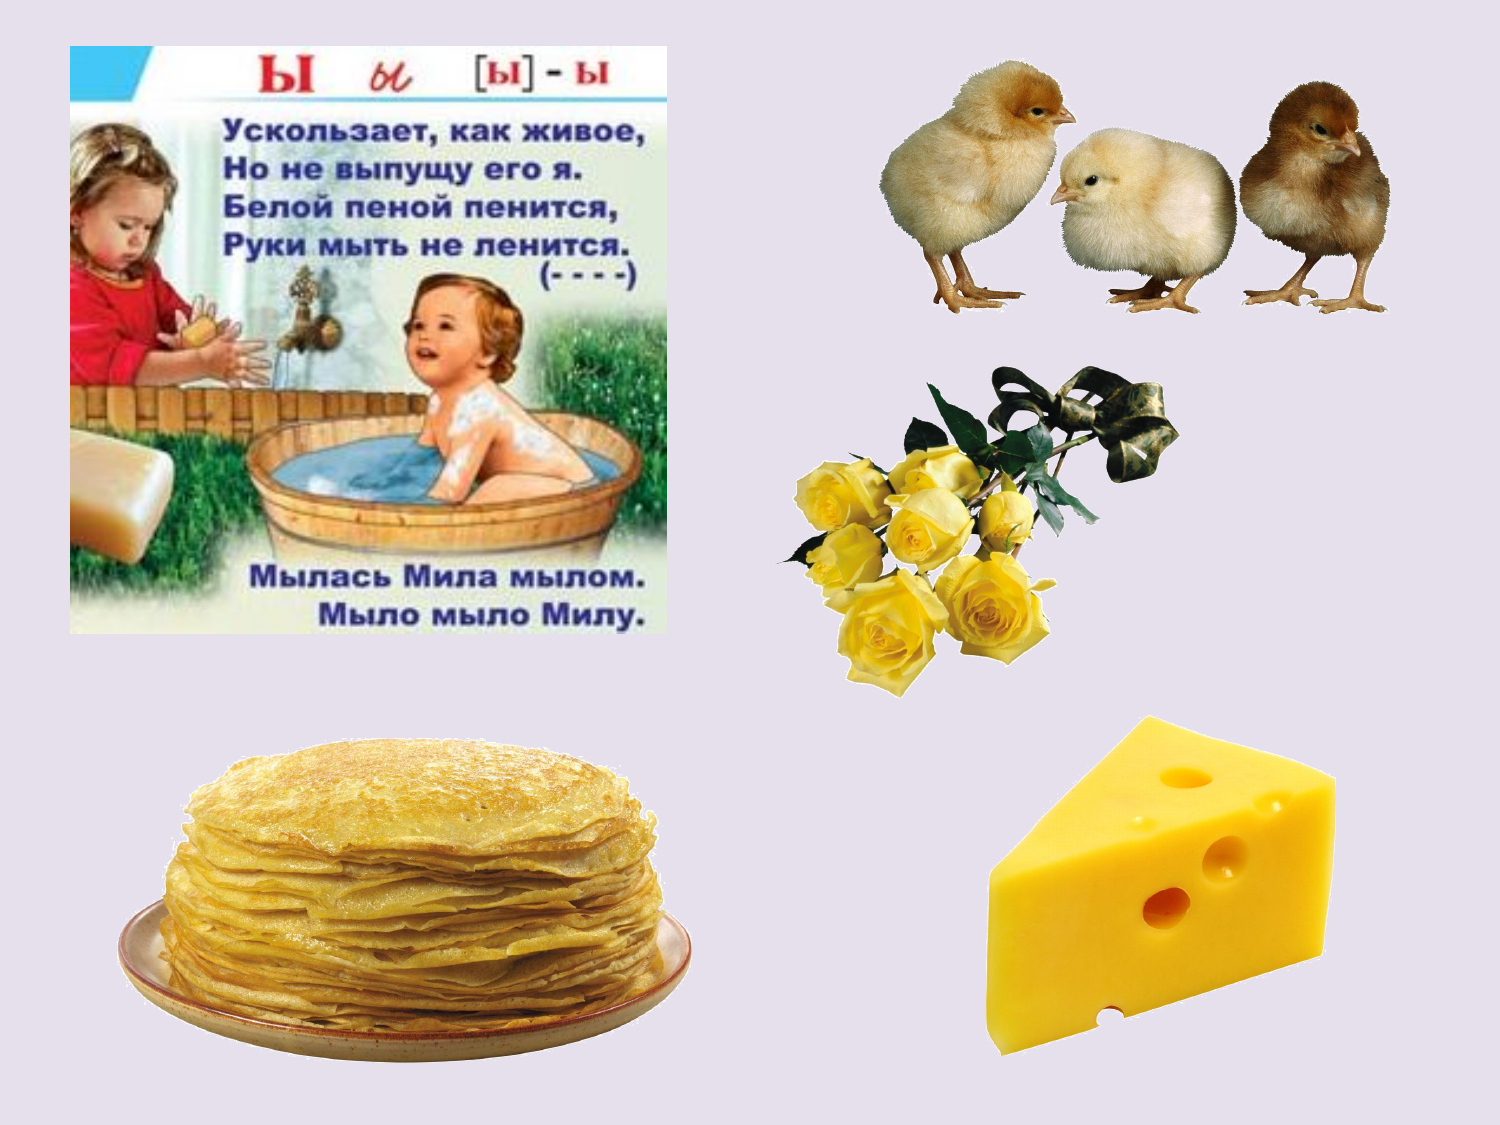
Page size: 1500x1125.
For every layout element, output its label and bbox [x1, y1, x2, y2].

picture [773, 363, 1182, 704]
picture [986, 715, 1336, 1056]
picture [878, 58, 1391, 314]
picture [70, 46, 667, 634]
picture [117, 738, 692, 1063]
